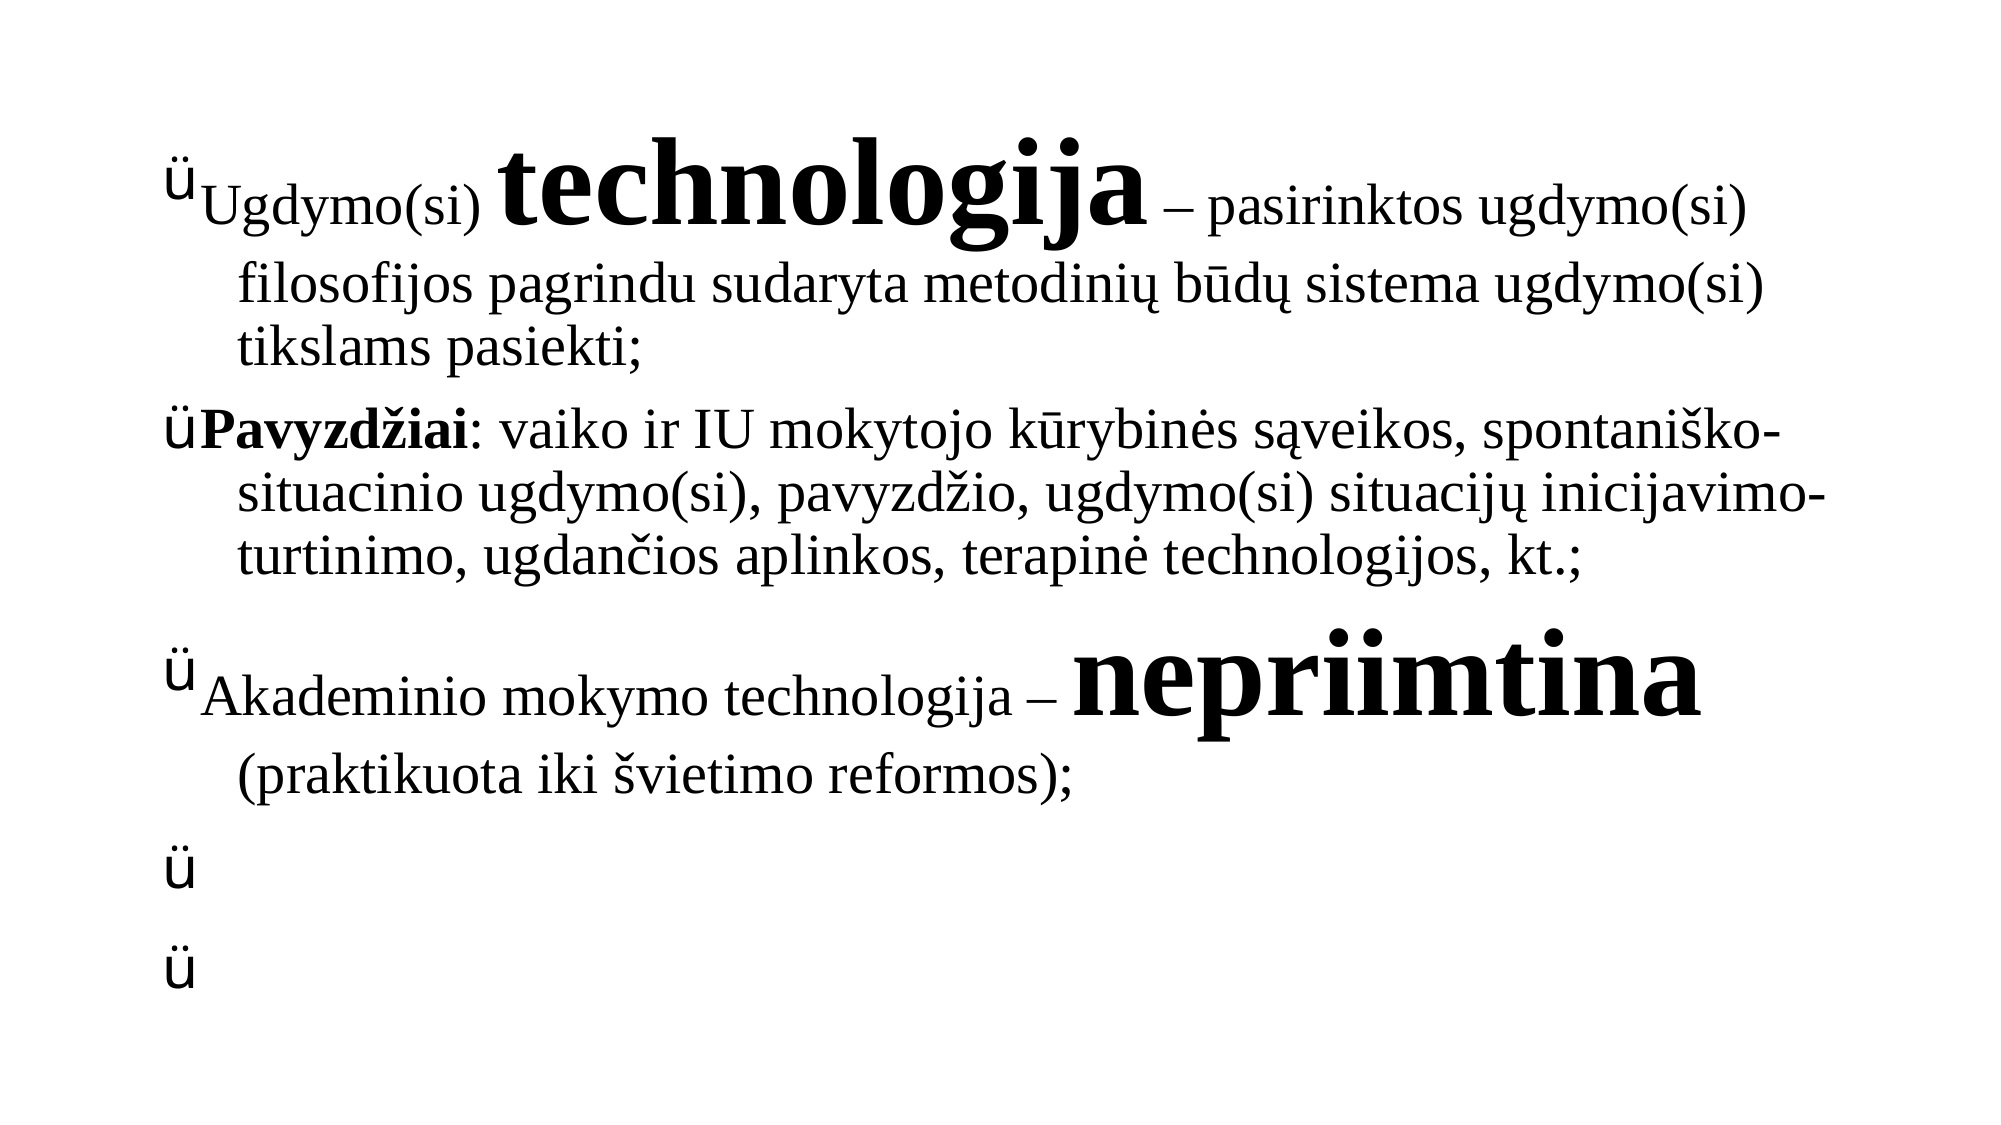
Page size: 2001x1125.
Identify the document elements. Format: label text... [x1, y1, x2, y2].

list Ugdymo(si) technologija – pasirinktos ugdymo(si) filosofijos pagrindu sudaryta metodinių būdų sistema ugdymo(si) tikslams pasiekti; Pavyzdžiai: vaiko ir IU mokytojo kūrybinės sąveikos, spontaniško-situacinio ugdymo(si), pavyzdžio, ugdymo(si) situacijų inicijavimo-turtinimo, ugdančios aplinkos, terapinė technologijos, kt.; Akademinio mokymo technologija – nepriimtina (praktikuota iki švietimo reformos); [147, 109, 1873, 824]
